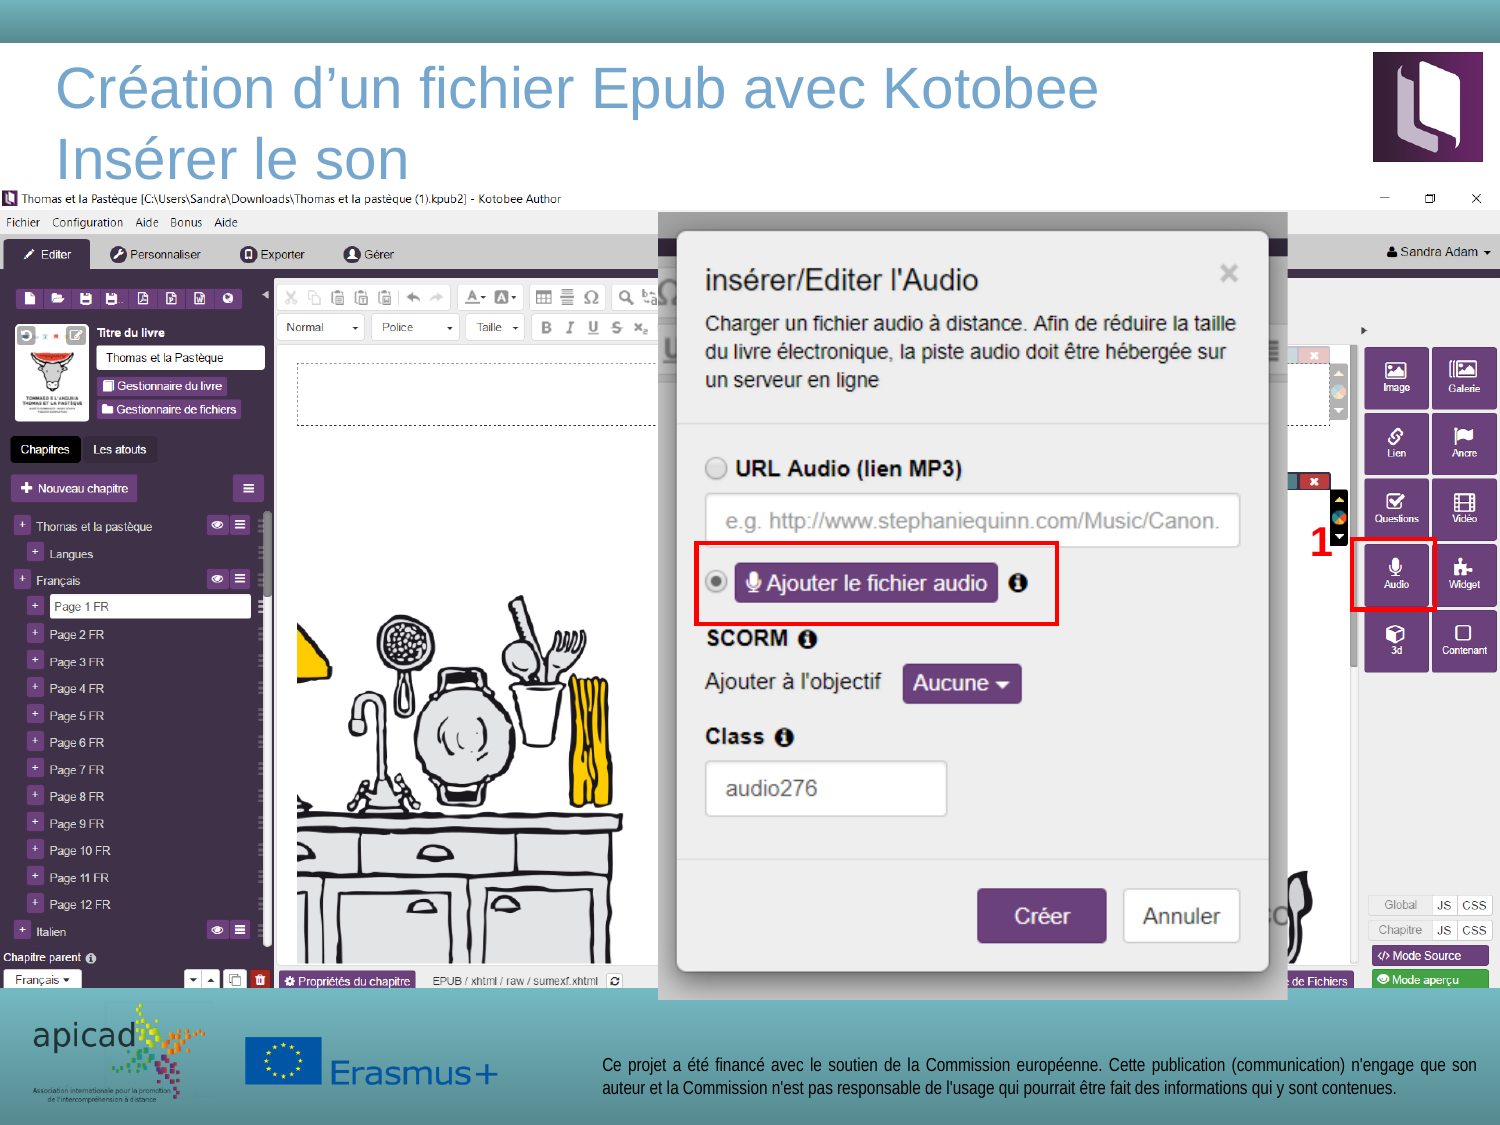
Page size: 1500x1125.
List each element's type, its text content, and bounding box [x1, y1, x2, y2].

text_box [0, 988, 1500, 1125]
text_box Insérer le son [41, 113, 1353, 200]
picture [0, 187, 1500, 1000]
picture [1373, 52, 1483, 162]
text_box [0, 0, 1500, 43]
text_box Ce projet a été financé avec le soutien de la Commission européenne. Cette publication (communication) n'engage que son auteur et la Commission n'est pas responsable de l'usage qui pourrait être fait des informations qui y sont contenues. [596, 1046, 1483, 1105]
picture [230, 1023, 512, 1098]
picture [29, 999, 213, 1108]
text_box Création d’un fichier Epub avec Kotobee [41, 42, 1353, 113]
text_box 1 [1295, 507, 1355, 574]
